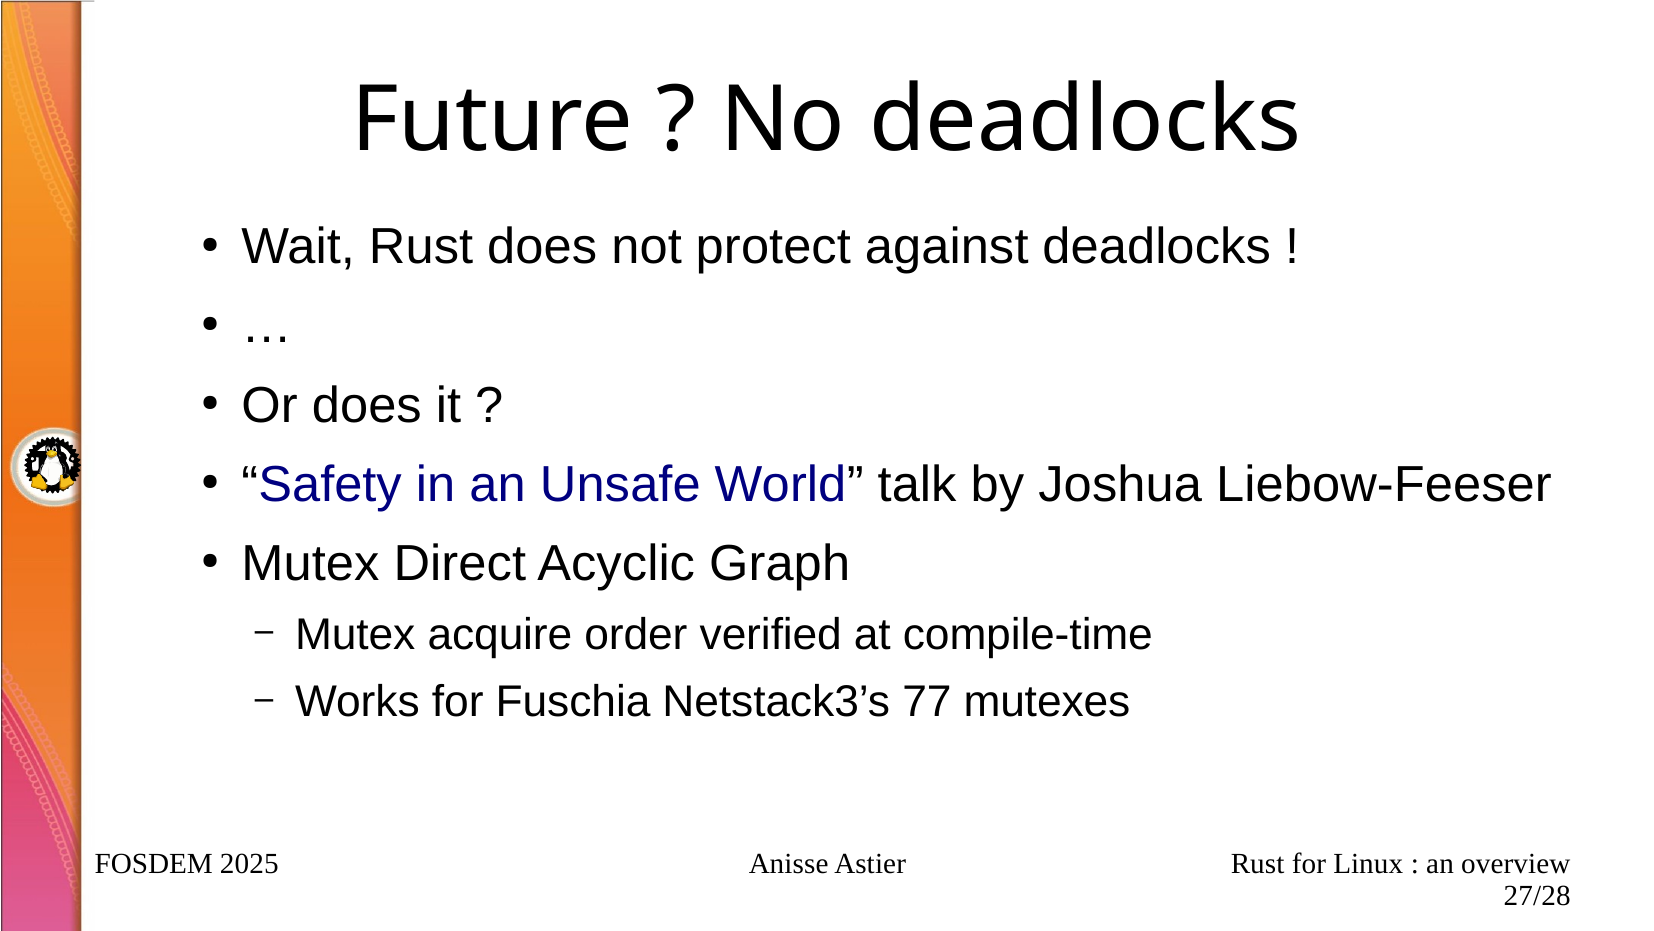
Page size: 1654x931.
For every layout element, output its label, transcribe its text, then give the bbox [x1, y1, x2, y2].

list Wait, Rust does not protect against deadlocks ! … Or does it ? “Safety in an Unsafe World” talk by Joshua Liebow-Feeser Mutex Direct Acyclic Graph Mutex acquire order verified at compile-time Works for Fuschia Netstack3’s 77 mutexes [187, 217, 1571, 758]
title Future ? No deadlocks [82, 37, 1571, 193]
picture [2, 2, 95, 931]
